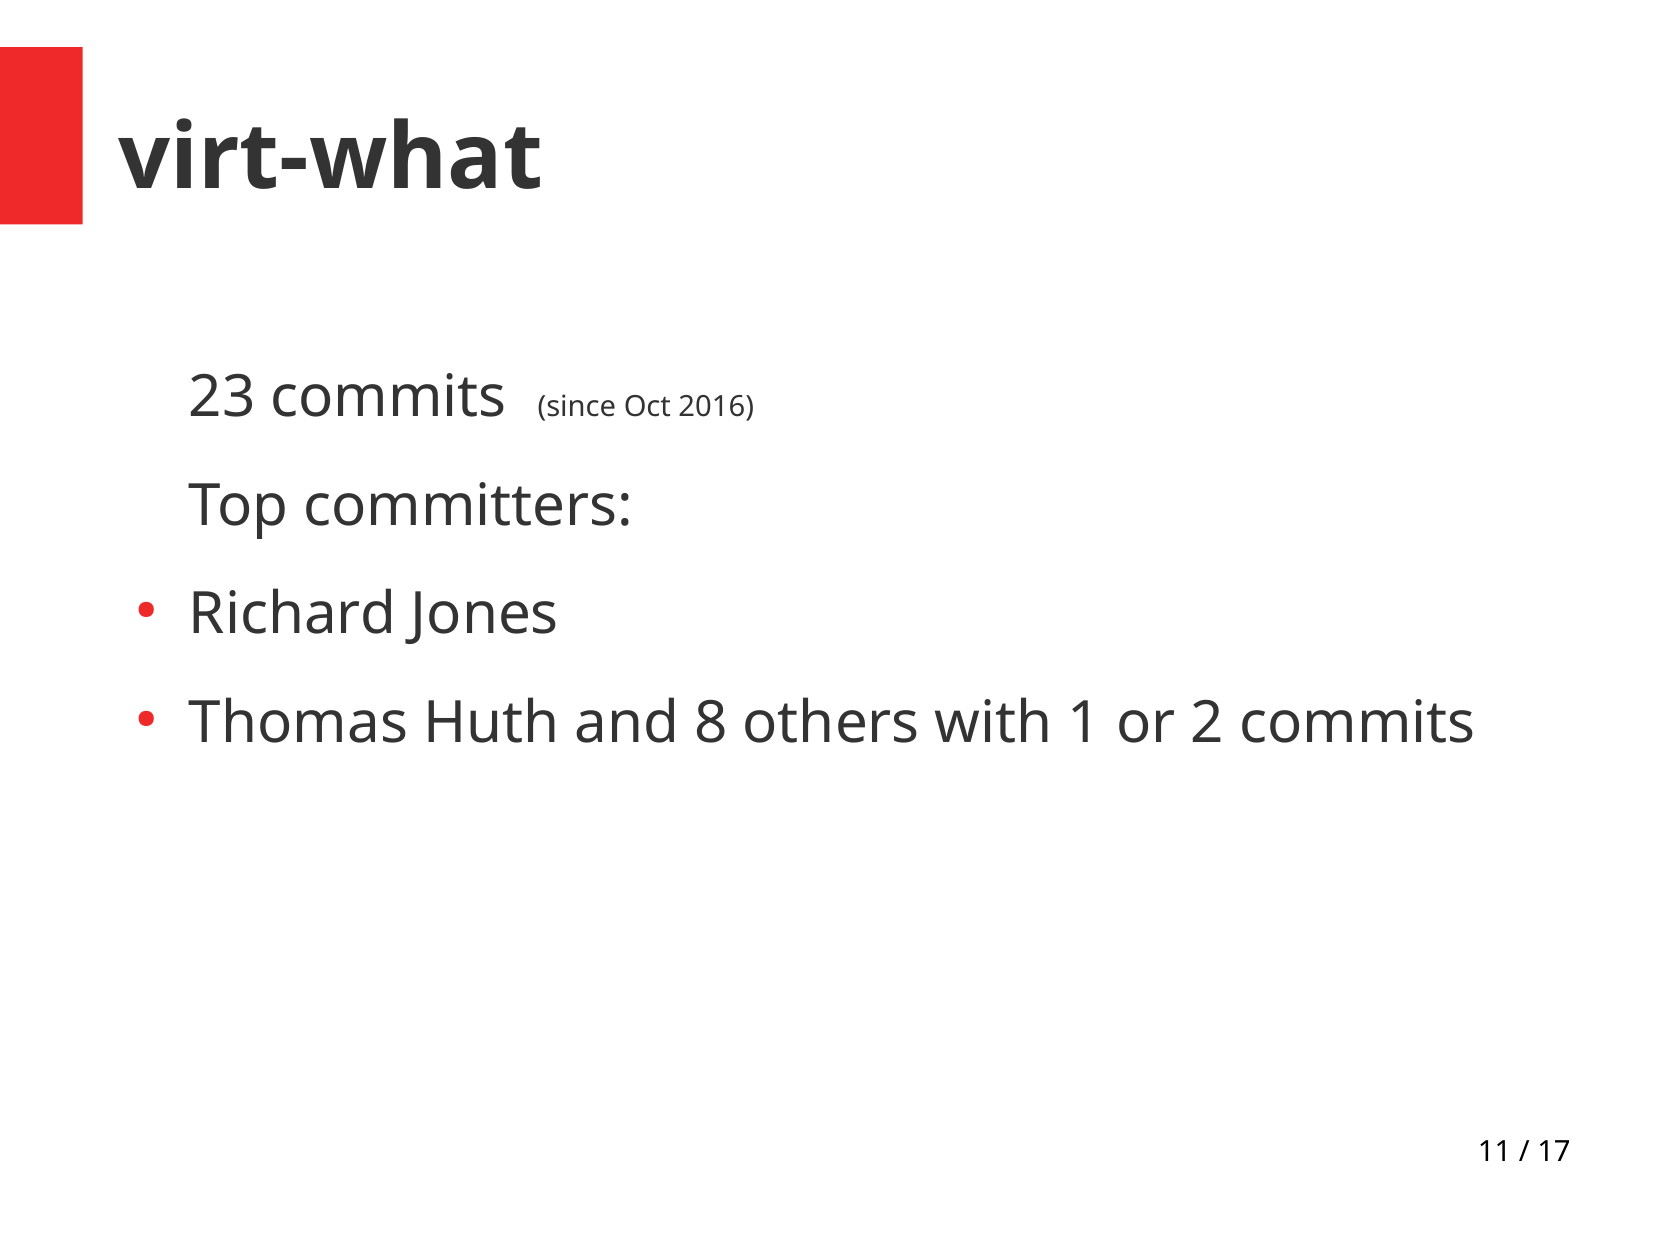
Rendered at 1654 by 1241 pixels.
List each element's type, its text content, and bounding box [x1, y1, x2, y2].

title virt-what [118, 49, 1571, 257]
list 23 commits (since Oct 2016) Top committers: Richard Jones Thomas Huth and 8 others with 1 or 2 commits [118, 354, 1536, 1074]
